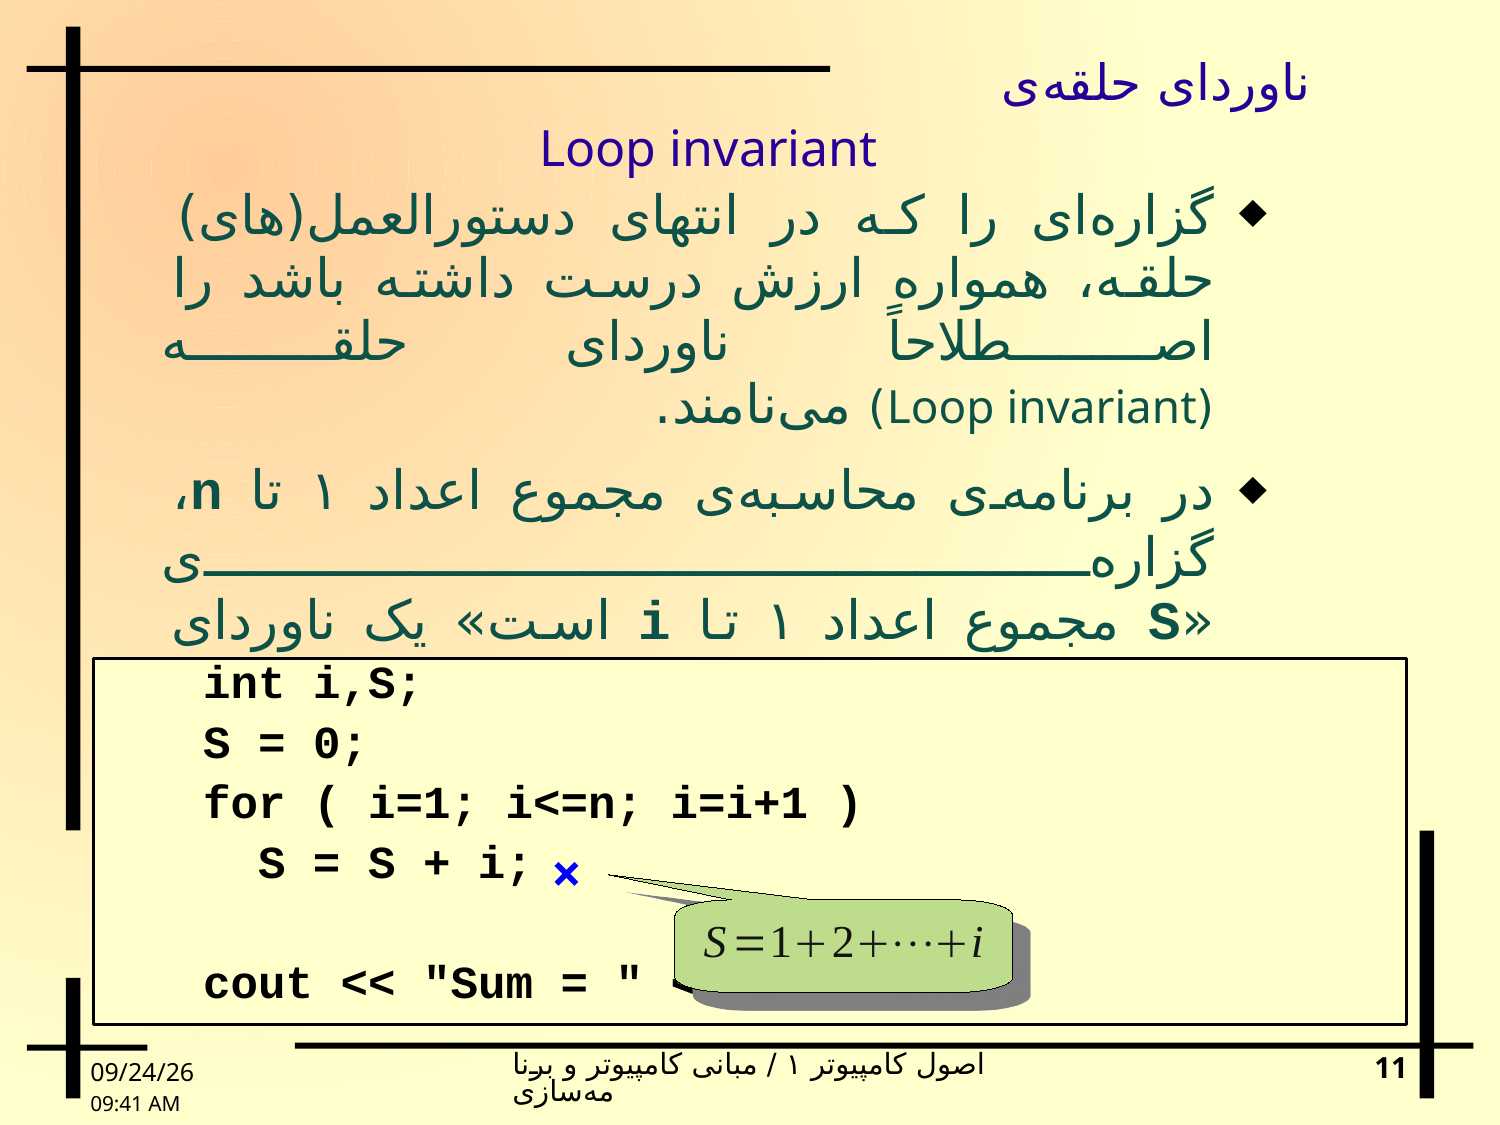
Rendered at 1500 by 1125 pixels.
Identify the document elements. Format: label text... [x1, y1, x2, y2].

title ناوردای حلقه‌ی Loop invariant [68, 57, 1350, 178]
text_box × [537, 828, 613, 906]
chart [695, 916, 990, 968]
list گزاره‌ای را که در انتهای دستورالعمل(های) حلقه، همواره ارزش درست داشته باشد را اصطلاحاً ناوردای حلقه (Loop invariant) می‌نامند. در برنامه‌ی محاسبه‌ی مجموع اعداد ۱ تا n، گزاره‌ی «S مجموع اعداد ۱ تا i است» یک ناوردای حلقه است. [161, 184, 1339, 631]
list int i,S; S = 0; for ( i=1; i<=n; i=i+1 ) S = S + i; cout << "Sum = " << S << endl; [93, 658, 1407, 1025]
text_box [613, 875, 1013, 993]
